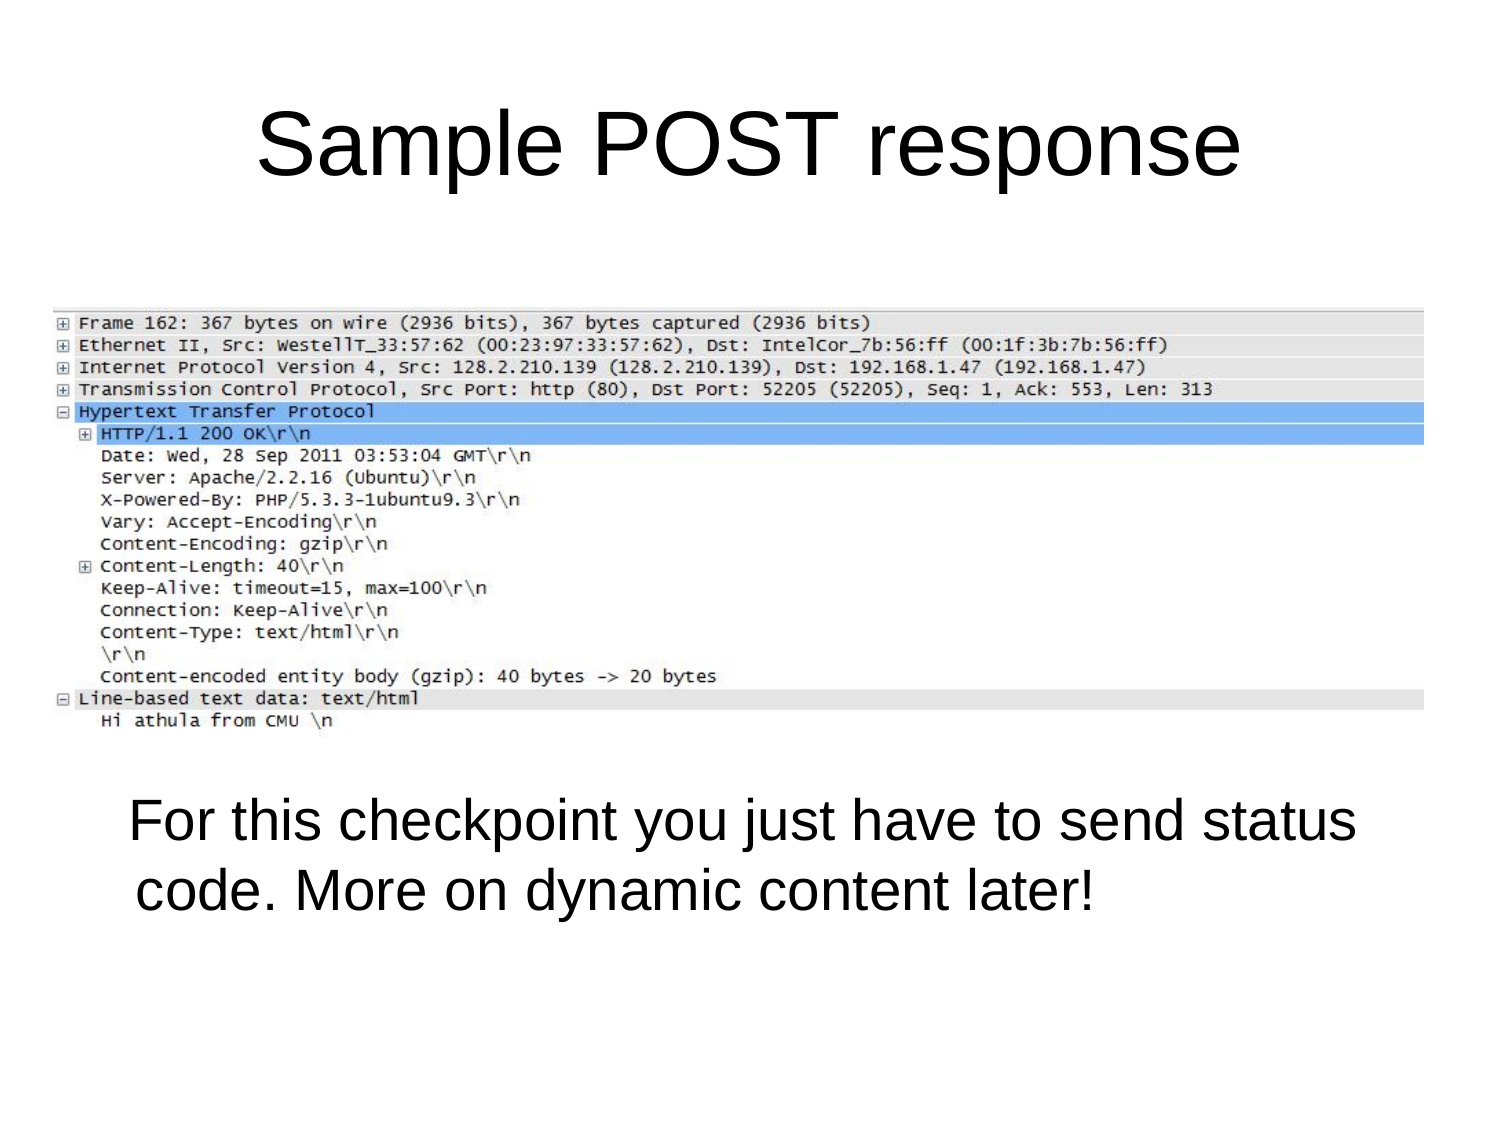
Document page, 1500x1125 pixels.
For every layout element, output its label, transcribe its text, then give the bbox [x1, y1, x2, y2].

title Sample POST response [75, 45, 1426, 233]
picture [53, 307, 1424, 757]
list For this checkpoint you just have to send status code. More on dynamic content later! [64, 774, 1426, 1005]
